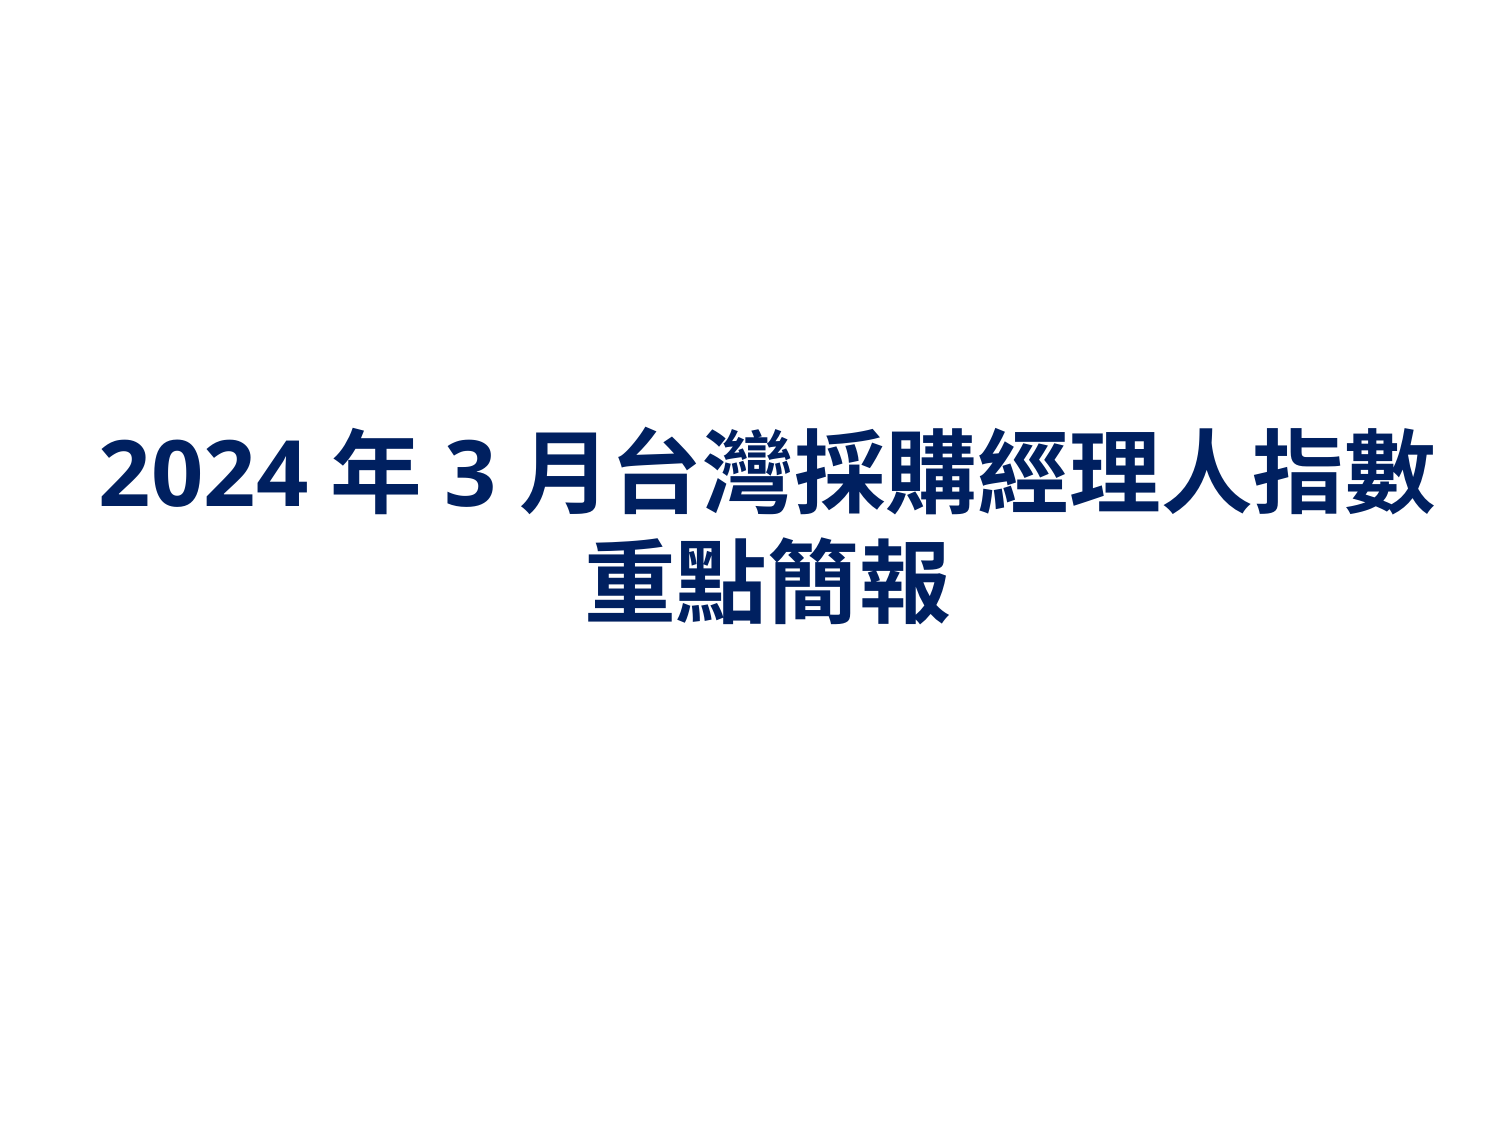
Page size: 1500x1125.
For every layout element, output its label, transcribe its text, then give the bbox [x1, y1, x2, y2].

title 2024年3月台灣採購經理人指數重點簡報 [76, 404, 1459, 646]
